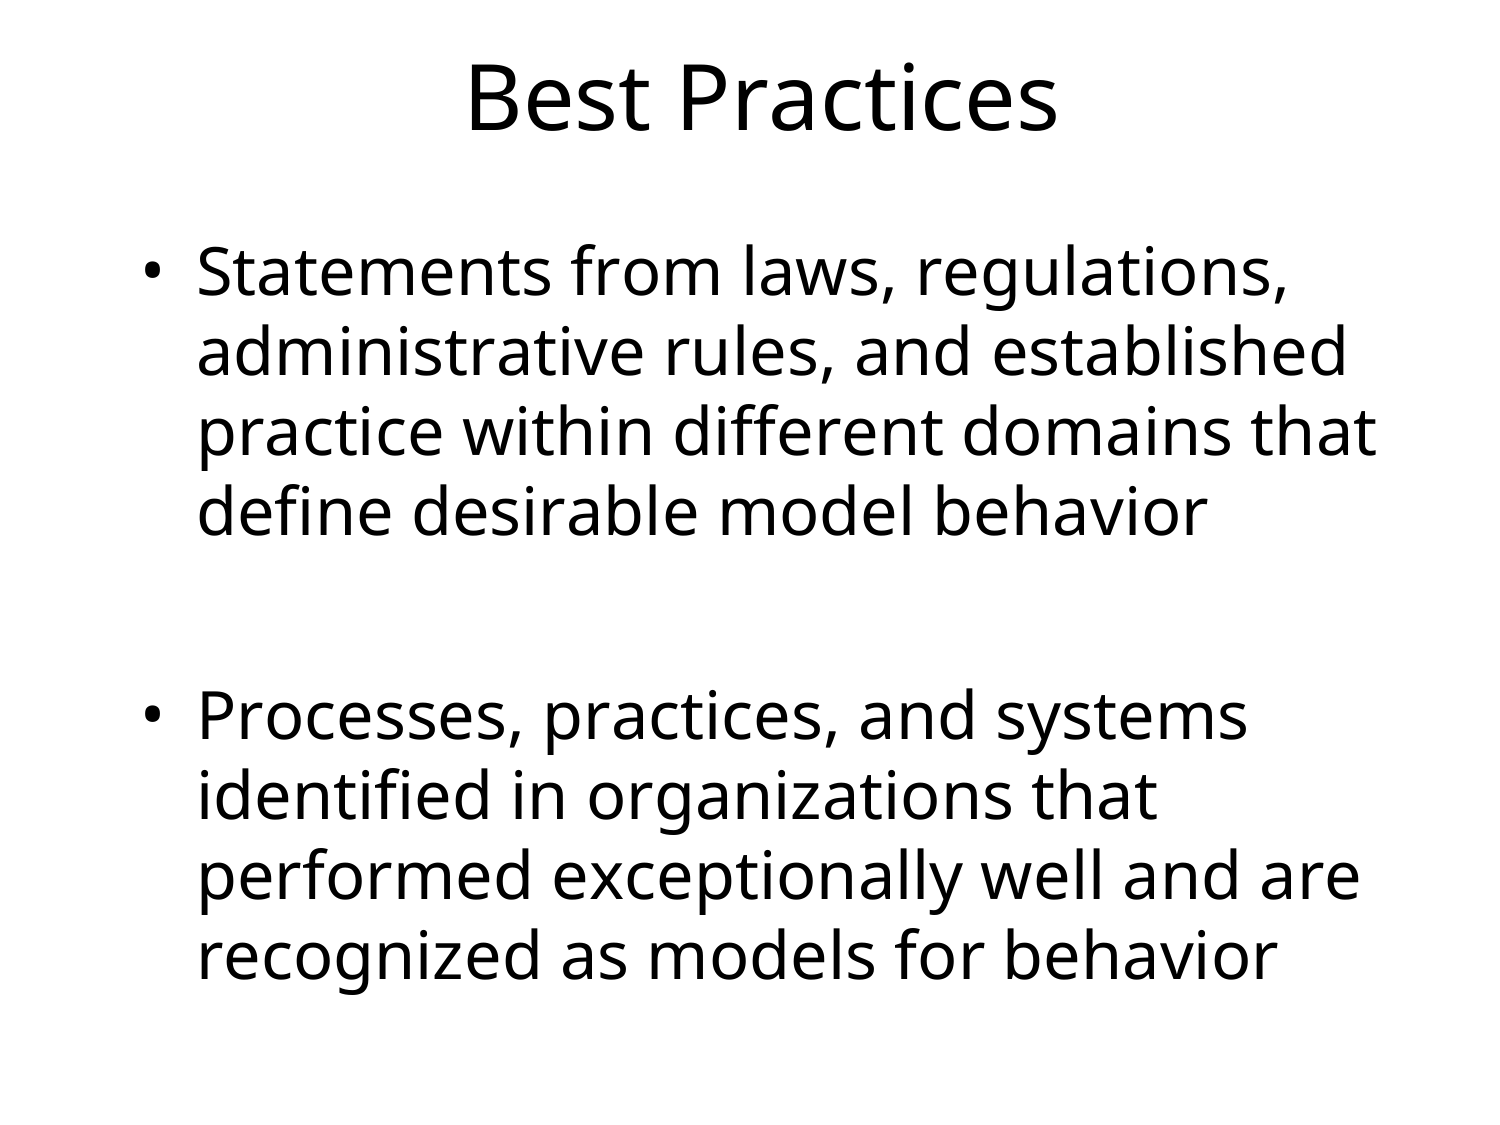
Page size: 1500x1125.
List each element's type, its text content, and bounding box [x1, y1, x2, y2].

list Statements from laws, regulations, administrative rules, and established practice within different domains that define desirable model behavior Processes, practices, and systems identified in organizations that performed exceptionally well and are recognized as models for behavior [125, 124, 1401, 1038]
title Best Practices [125, 0, 1401, 124]
